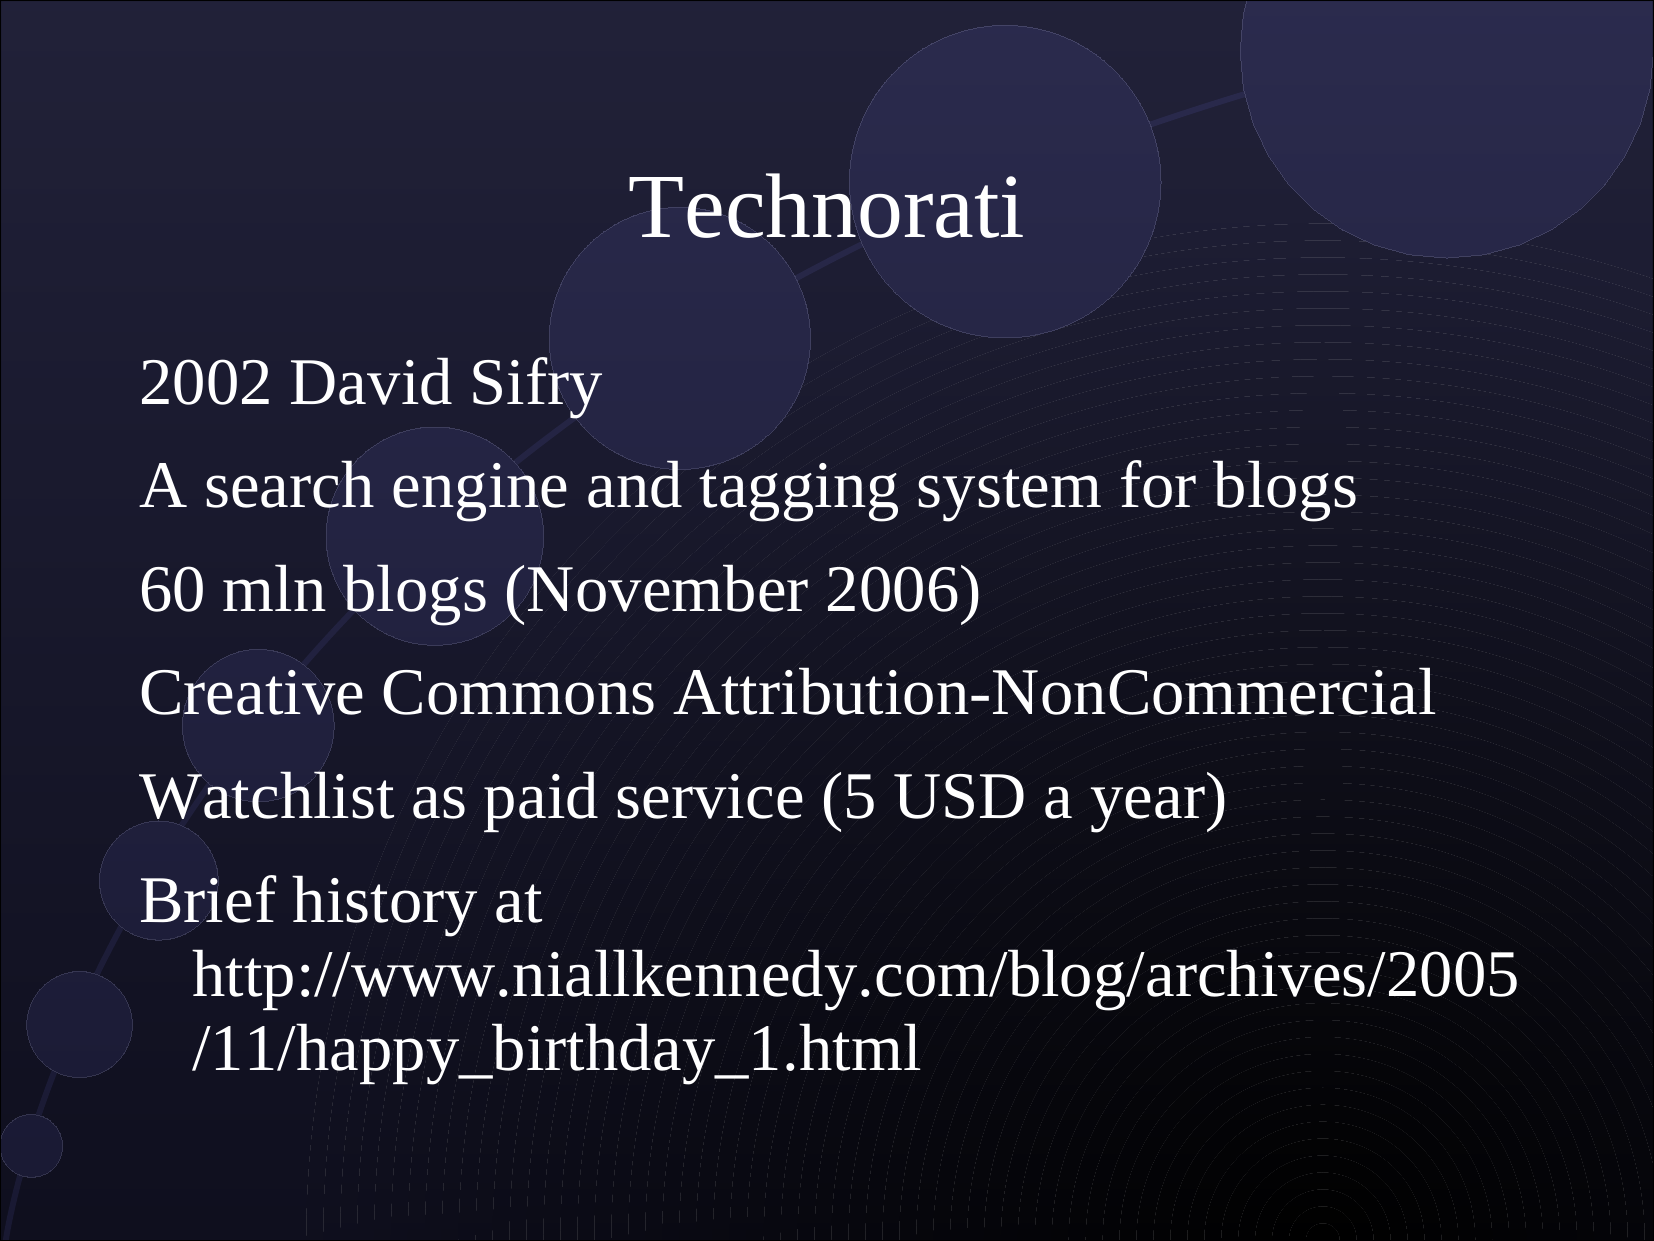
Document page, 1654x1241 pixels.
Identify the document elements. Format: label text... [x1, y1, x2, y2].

title Technorati [121, 102, 1534, 311]
list 2002 David Sifry A search engine and tagging system for blogs 60 mln blogs (November 2006) Creative Commons Attribution-NonCommercial Watchlist as paid service (5 USD a year) Brief history at http://www.niallkennedy.com/blog/archives/2005/11/happy_birthday_1.html [121, 344, 1534, 1189]
